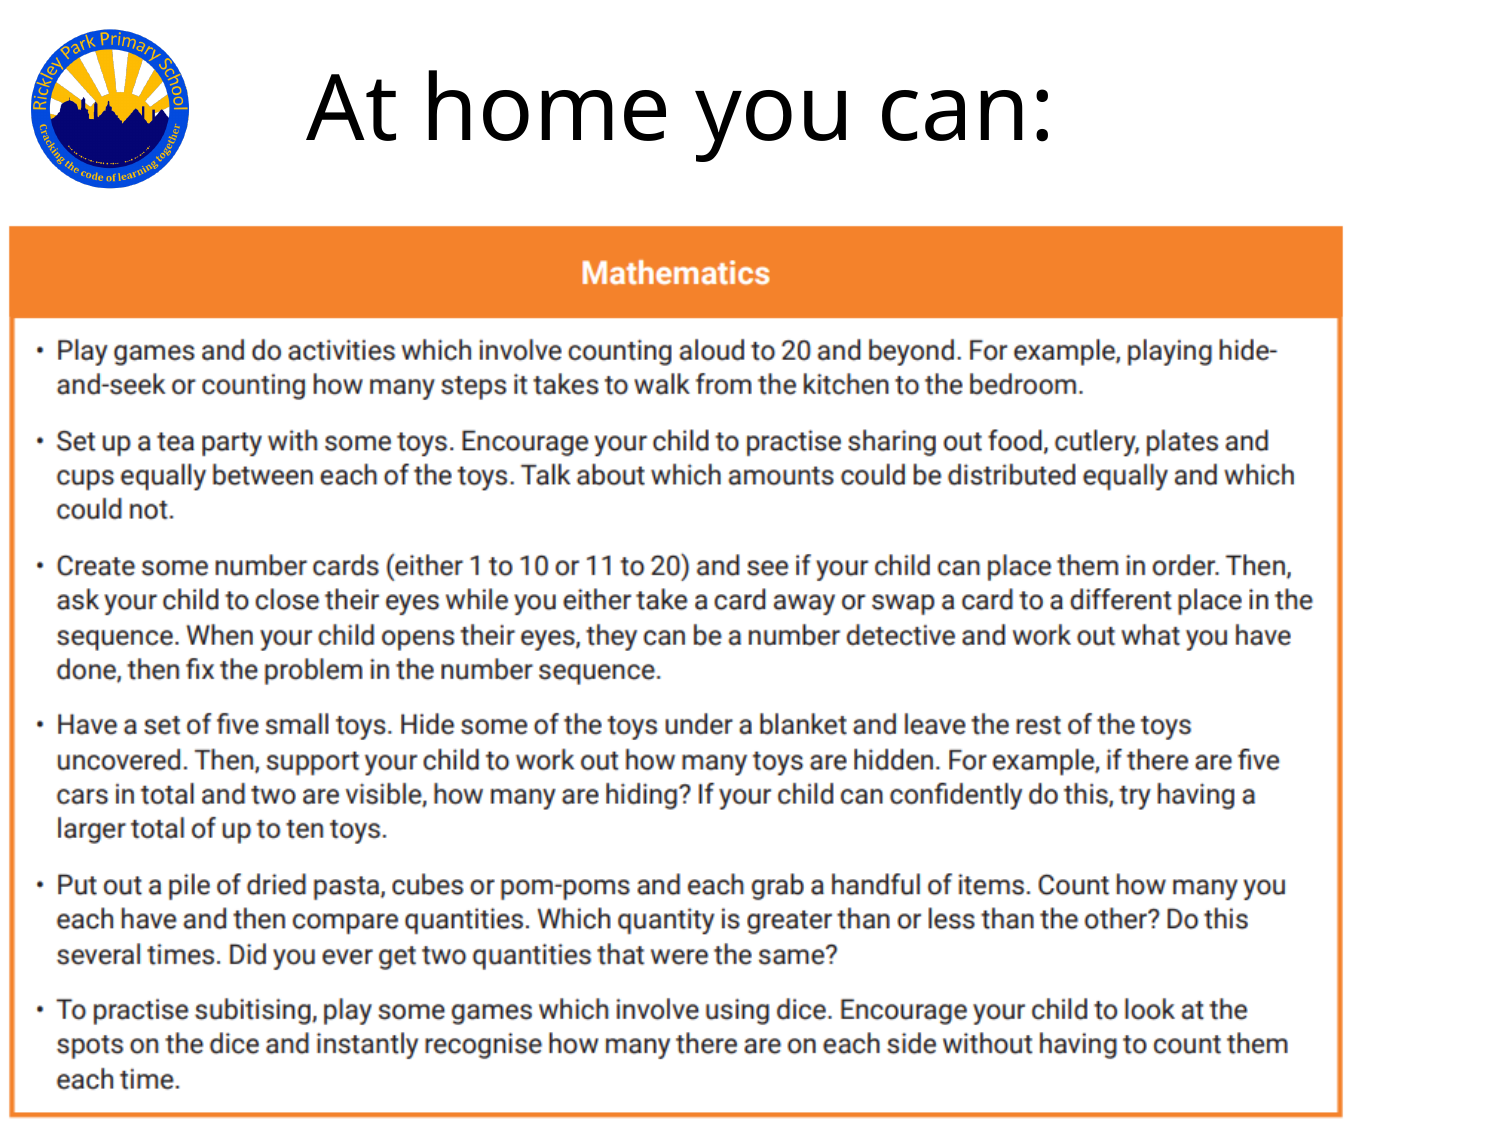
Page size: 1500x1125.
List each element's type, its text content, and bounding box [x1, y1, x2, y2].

title At home you can: [190, 38, 1245, 167]
picture [29, 29, 190, 190]
picture [0, 213, 1349, 1125]
